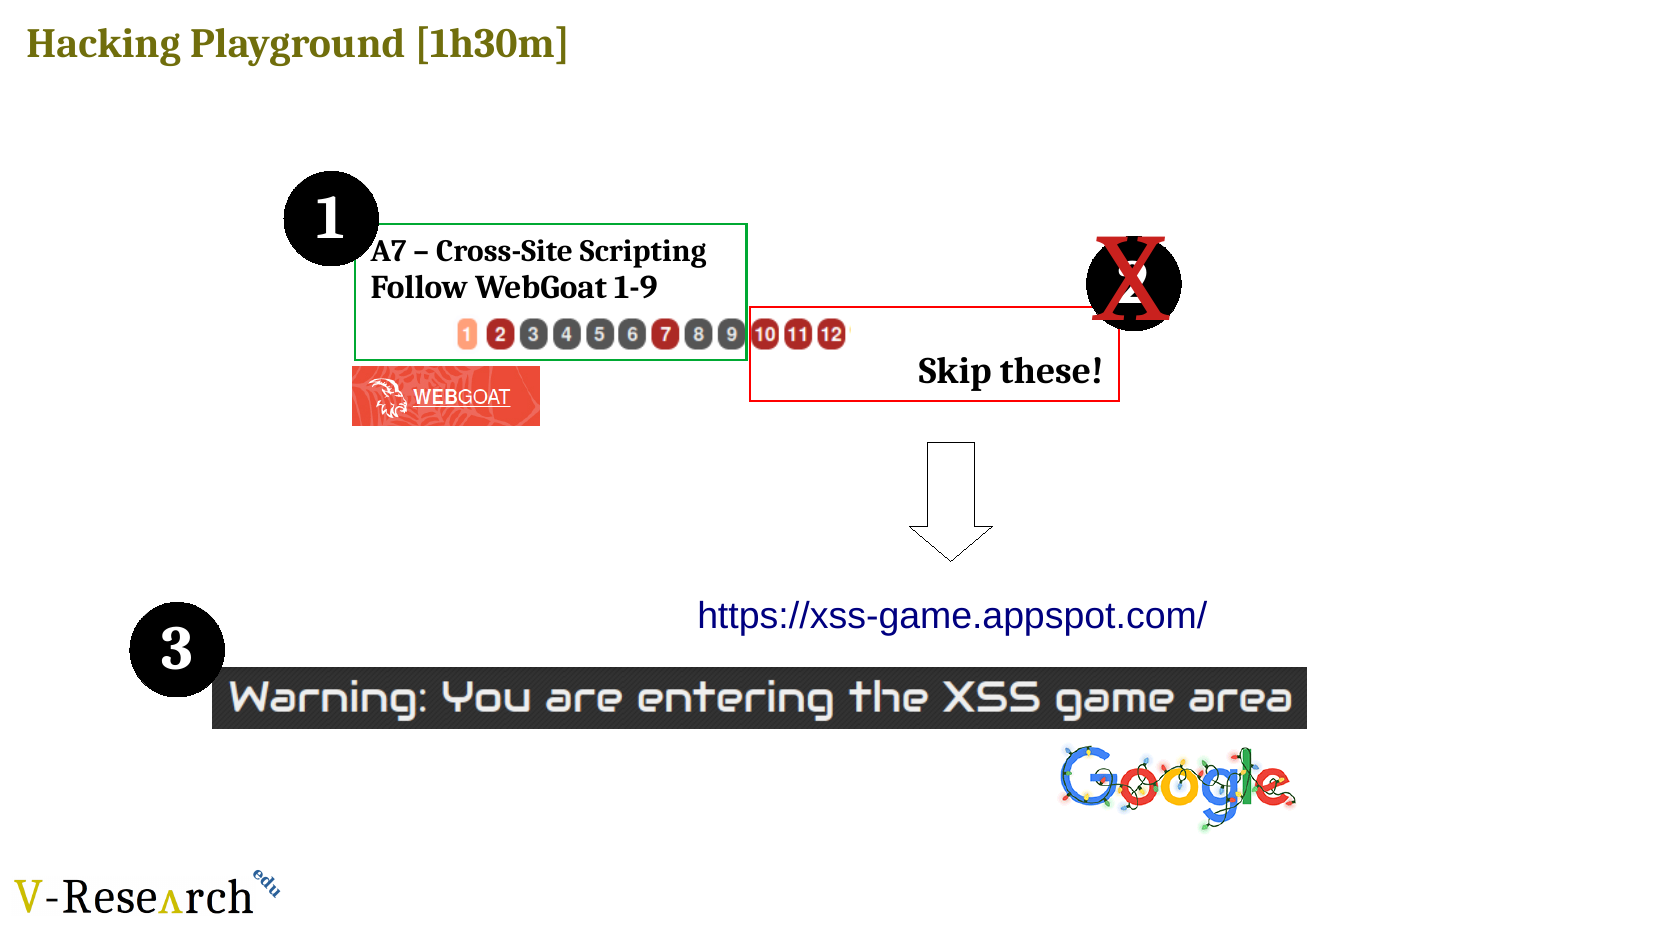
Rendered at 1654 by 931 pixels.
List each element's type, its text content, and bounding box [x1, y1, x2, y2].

text_box https://xss-game.appspot.com/ [682, 586, 1223, 644]
text_box 1 [283, 171, 379, 266]
text_box 3 [129, 602, 225, 697]
picture [352, 366, 540, 426]
picture [11, 876, 255, 916]
text_box X [1080, 200, 1182, 363]
text_box Skip these! [749, 306, 1120, 402]
text_box Hacking Playground [1h30m] [11, 12, 1193, 77]
picture [1039, 731, 1312, 835]
picture [212, 667, 1307, 729]
text_box A7 – Cross-Site Scripting Follow WebGoat 1-9 [354, 224, 747, 361]
text_box edu [222, 847, 333, 931]
